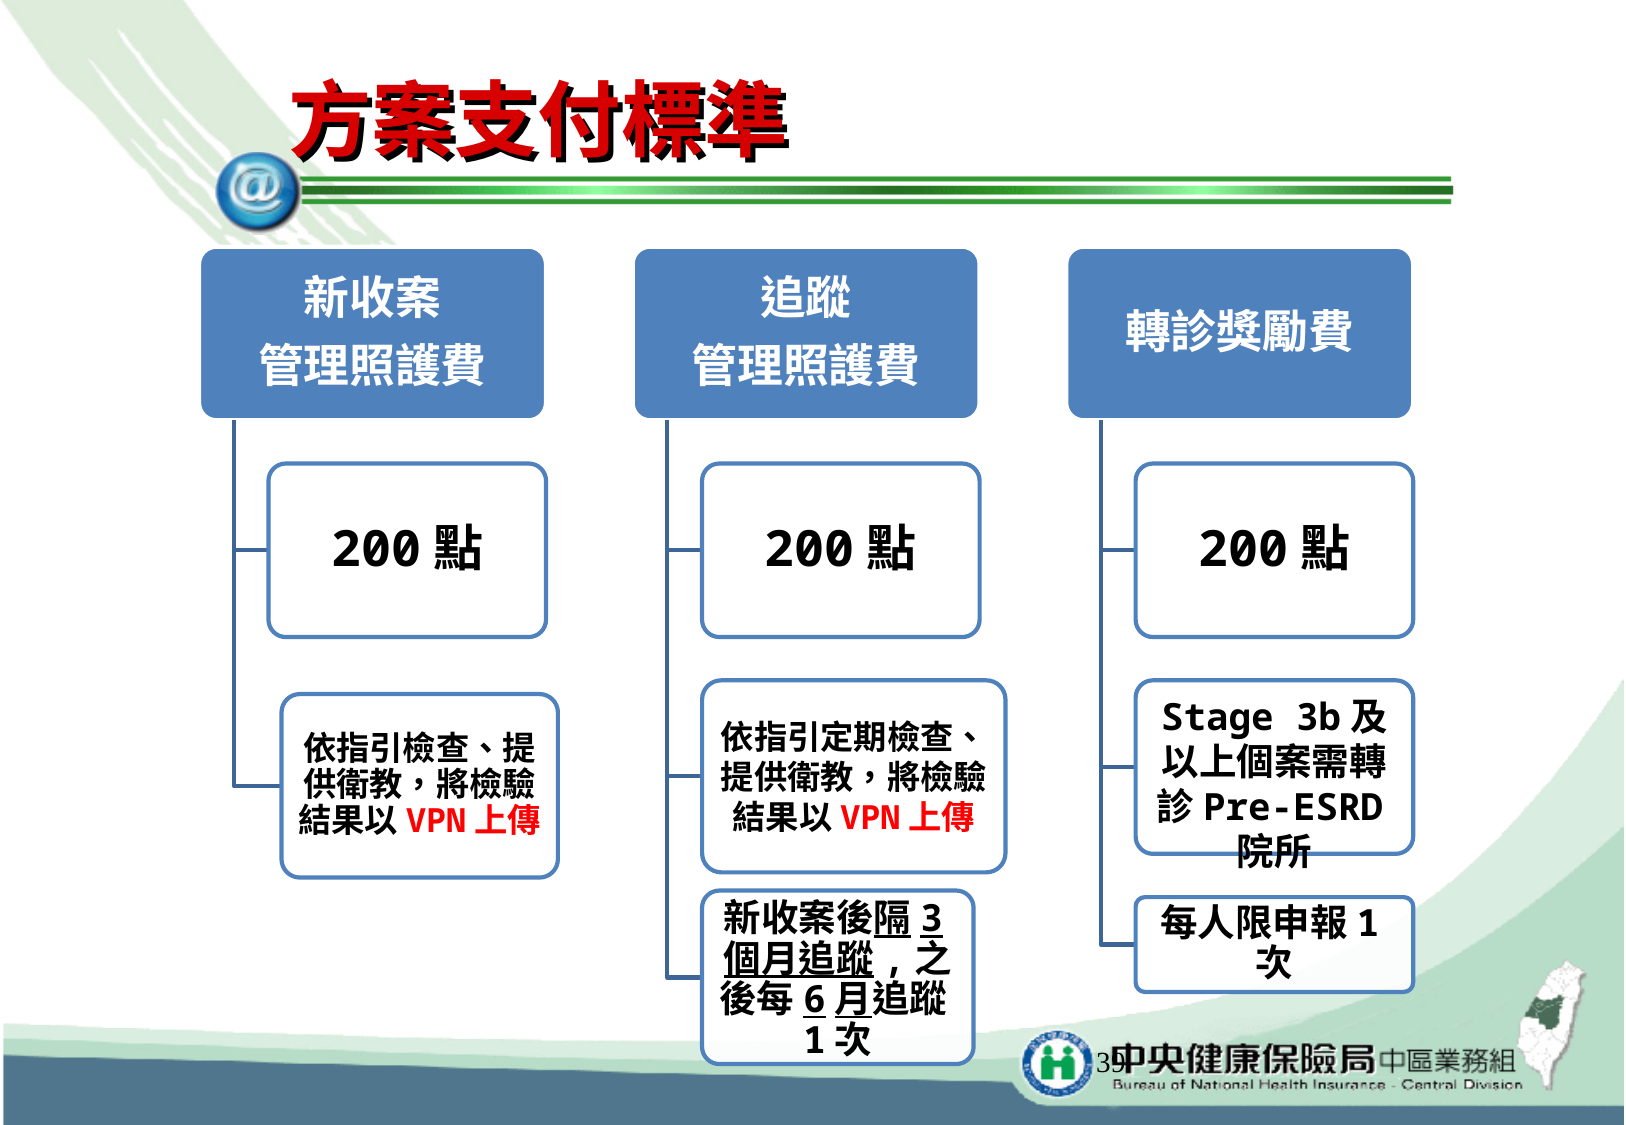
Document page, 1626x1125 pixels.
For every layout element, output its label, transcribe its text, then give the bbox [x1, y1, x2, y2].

text_box 200點 [702, 463, 980, 638]
text_box 200點 [1135, 463, 1414, 638]
text_box [1081, 1023, 1596, 1099]
text_box 新收案 管理照護費 [199, 246, 546, 421]
text_box 新收案後隔3個月追蹤,之後每6月追蹤1次 [702, 890, 974, 1065]
text_box Stage 3b及以上個案需轉診Pre-ESRD院所 [1135, 680, 1414, 854]
text_box 轉診獎勵費 [1066, 246, 1414, 421]
text_box 依指引定期檢查、提供衛教，將檢驗結果以VPN上傳 [702, 680, 1006, 873]
title 方案支付標準 [273, 23, 1258, 211]
text_box 200點 [268, 463, 547, 638]
text_box 追蹤 管理照護費 [632, 246, 980, 421]
text_box 依指引檢查、提供衛教，將檢驗結果以VPN上傳 [281, 694, 558, 878]
text_box 每人限申報1次 [1135, 897, 1414, 992]
